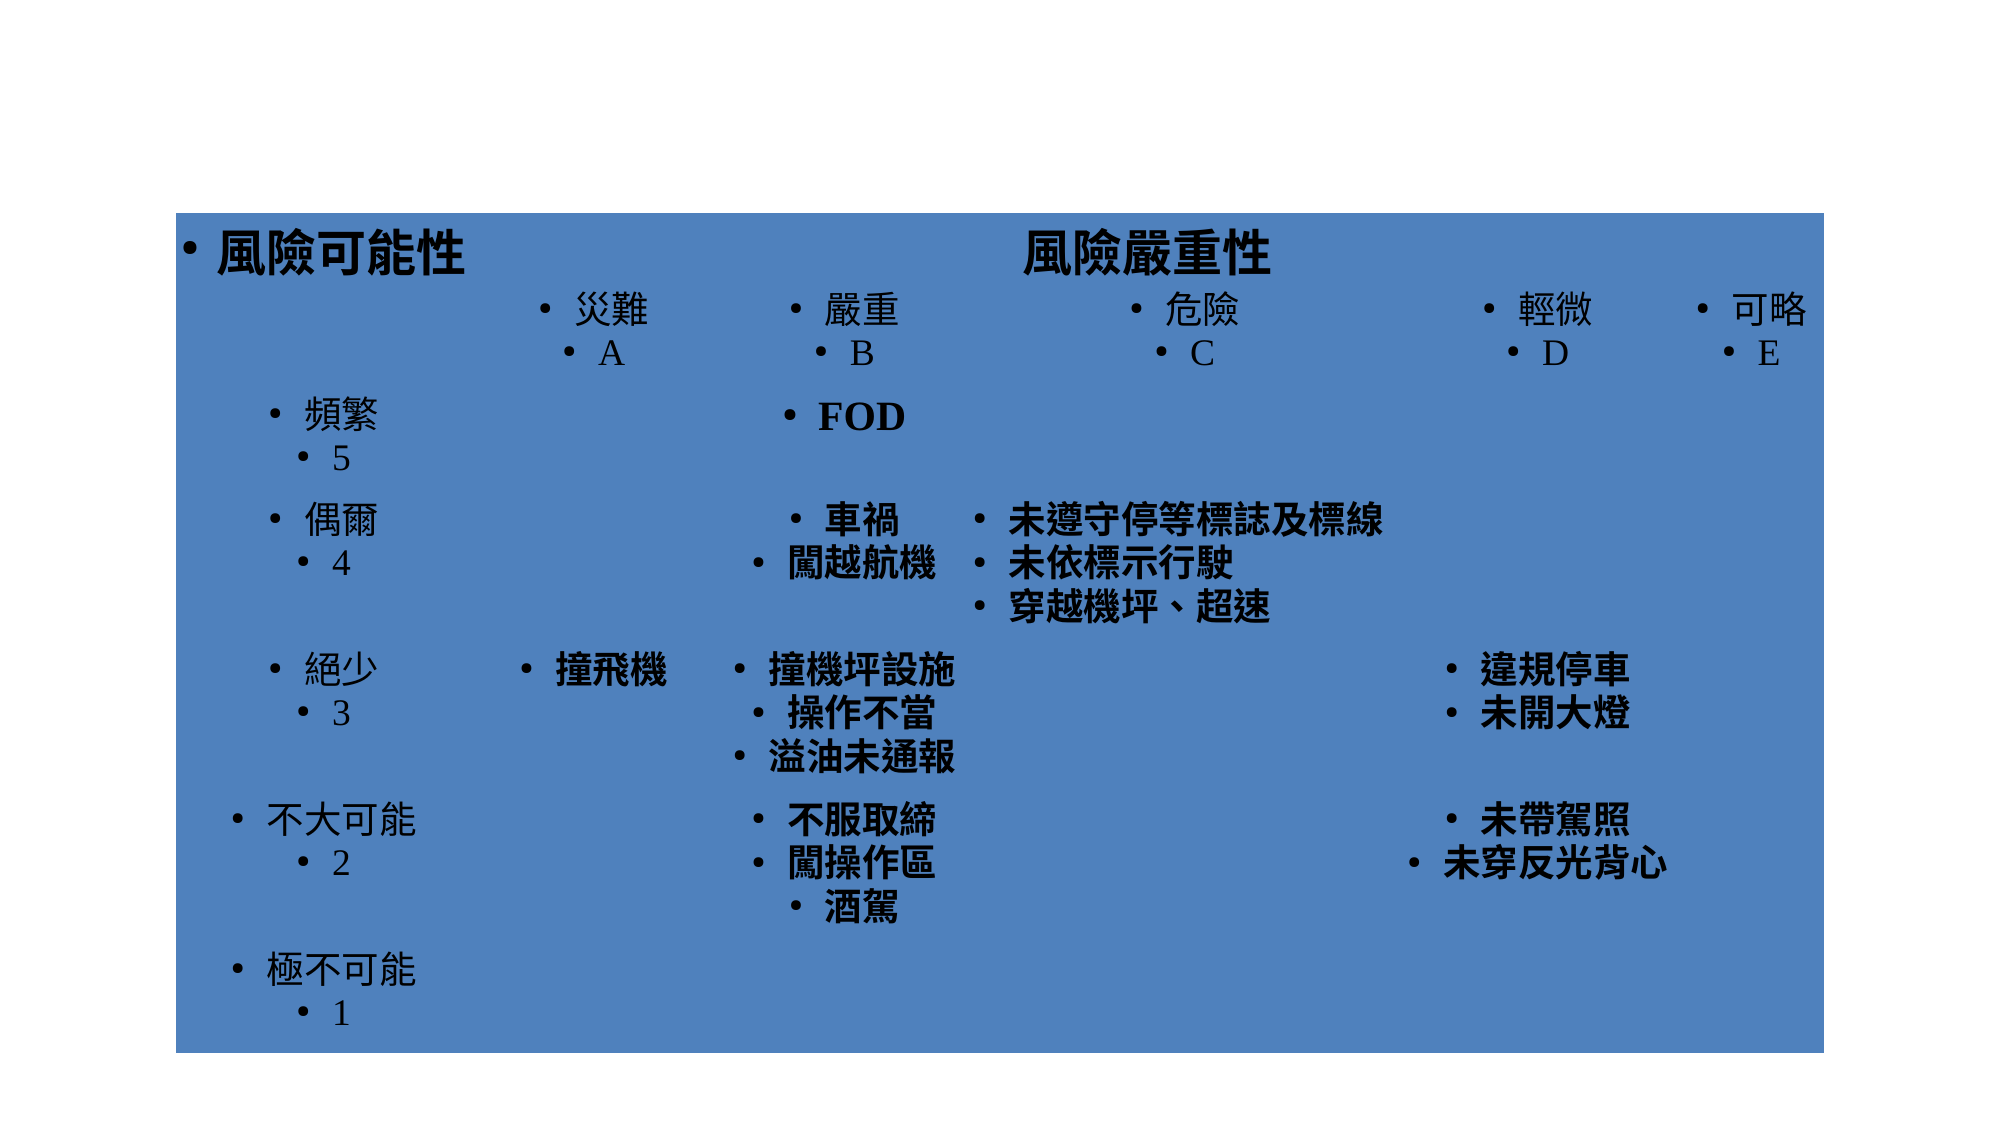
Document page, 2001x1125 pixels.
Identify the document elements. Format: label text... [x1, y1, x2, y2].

table_cell 嚴重 B [716, 288, 973, 393]
table_header 風險嚴重性 [472, 213, 1824, 288]
table_cell [1679, 798, 1824, 948]
table_header 風險可能性 [176, 213, 472, 393]
table_cell 輕微 D [1397, 288, 1679, 393]
table_cell 未帶駕照 未穿反光背心 [1397, 798, 1679, 948]
table_cell 可略 E [1679, 288, 1824, 393]
table_cell 極不可能 1 [176, 948, 472, 1053]
table_cell 頻繁 5 [176, 393, 472, 498]
table_cell FOD [716, 393, 973, 498]
table_cell [472, 948, 716, 1053]
table_cell 撞飛機 [472, 648, 716, 798]
table_cell [1679, 948, 1824, 1053]
table_cell [1397, 393, 1679, 498]
table_cell [1397, 948, 1679, 1053]
table_cell [973, 798, 1397, 948]
table_cell 撞機坪設施 操作不當 溢油未通報 [716, 648, 973, 798]
table_cell 偶爾 4 [176, 498, 472, 648]
table_cell 車禍 闖越航機 [716, 498, 973, 648]
table_cell [1679, 648, 1824, 798]
table_cell 絕少 3 [176, 648, 472, 798]
table_cell [973, 648, 1397, 798]
table_cell 未遵守停等標誌及標線 未依標示行駛 穿越機坪、超速 [973, 498, 1397, 648]
table_cell [1679, 498, 1824, 648]
table_cell 危險 C [973, 288, 1397, 393]
table_cell [472, 498, 716, 648]
table_cell 不服取締 闖操作區 酒駕 [716, 798, 973, 948]
table_cell 不大可能 2 [176, 798, 472, 948]
table_cell [472, 798, 716, 948]
table_cell [1397, 498, 1679, 648]
table_cell 違規停車 未開大燈 [1397, 648, 1679, 798]
table_cell 災難 A [472, 288, 716, 393]
table_cell [973, 393, 1397, 498]
table_cell [1679, 393, 1824, 498]
table_cell [716, 948, 973, 1053]
table_cell [973, 948, 1397, 1053]
table_cell [472, 393, 716, 498]
